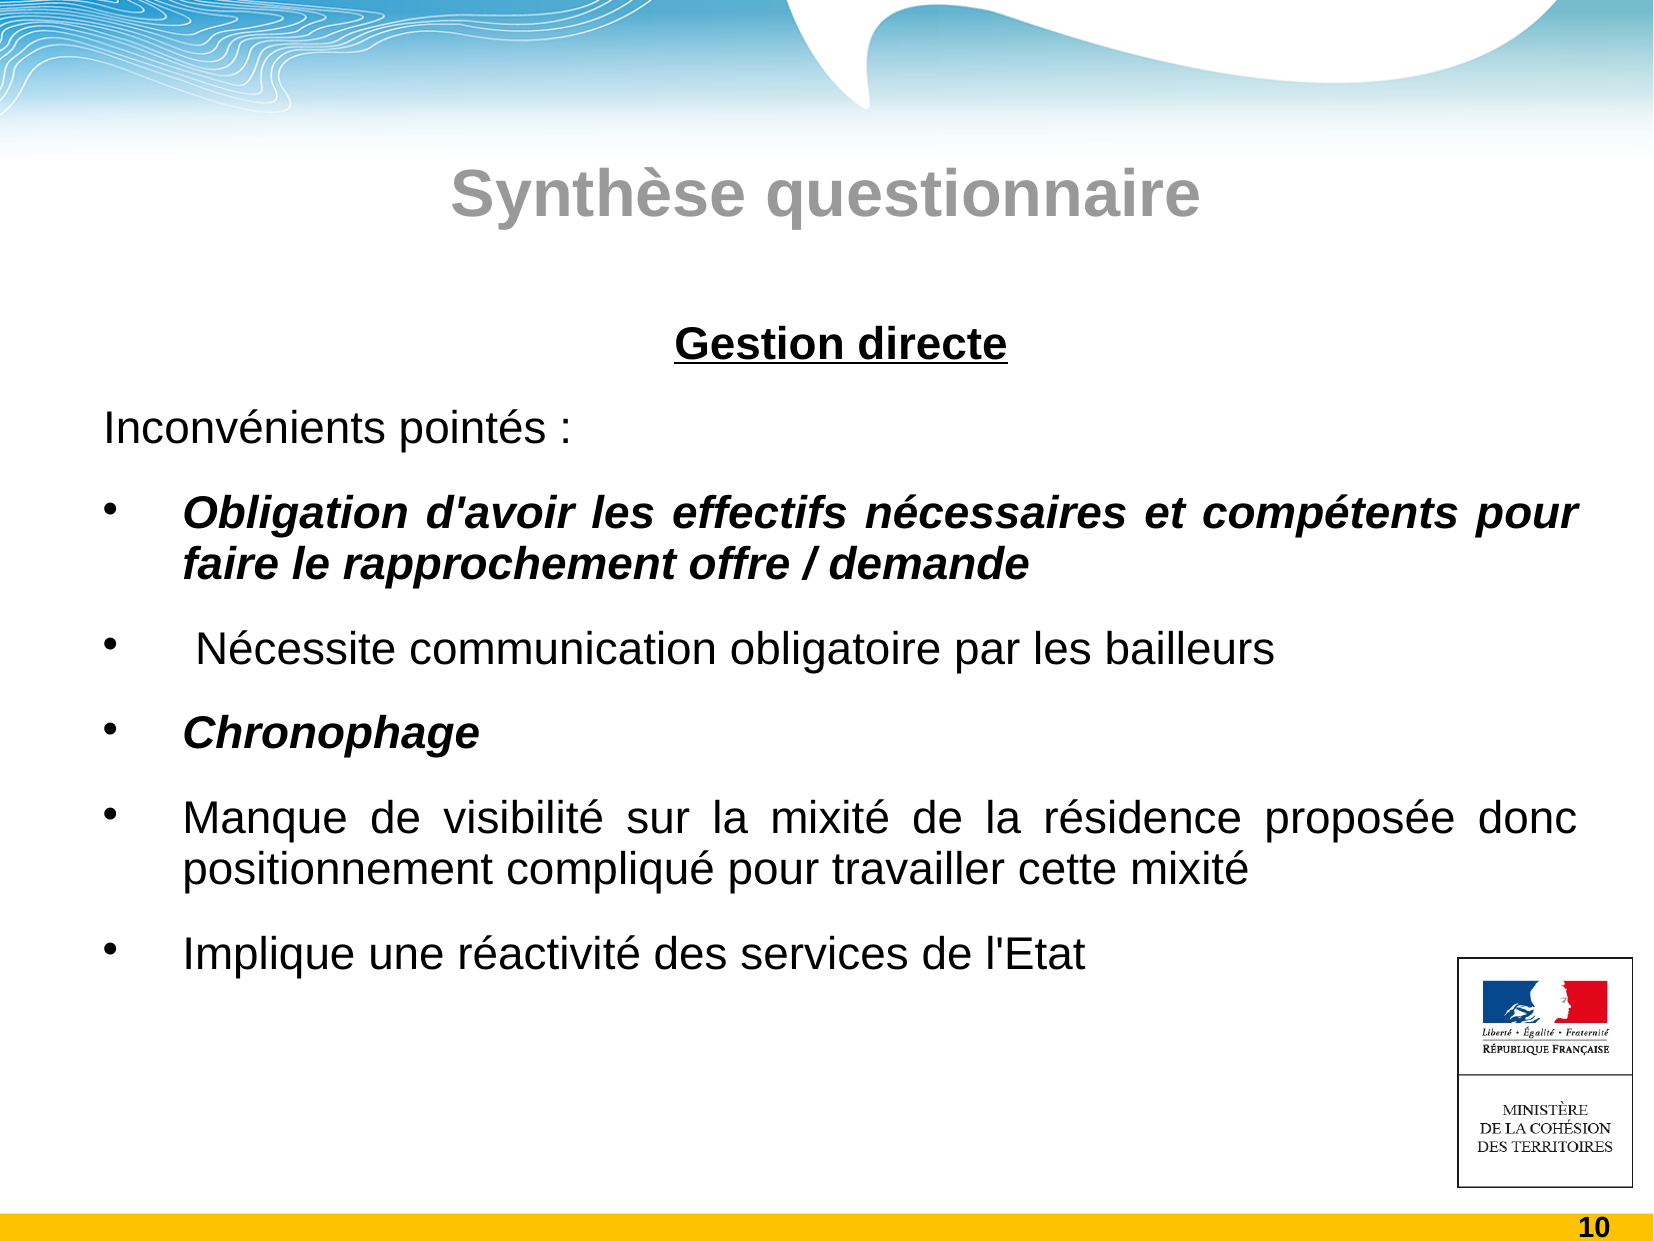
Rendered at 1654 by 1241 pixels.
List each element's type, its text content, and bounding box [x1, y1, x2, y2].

picture [0, 0, 1654, 1241]
text_box Gestion directe Inconvénients pointés : Obligation d'avoir les effectifs nécessaires et compétents pour faire le rapprochement offre / demande Nécessite communication obligatoire par les bailleurs Chronophage Manque de visibilité sur la mixité de la résidence proposée donc positionnement compliqué pour travailler cette mixité Implique une réactivité des services de l'Etat [82, 242, 1579, 1059]
text_box Synthèse questionnaire [82, 88, 1571, 242]
